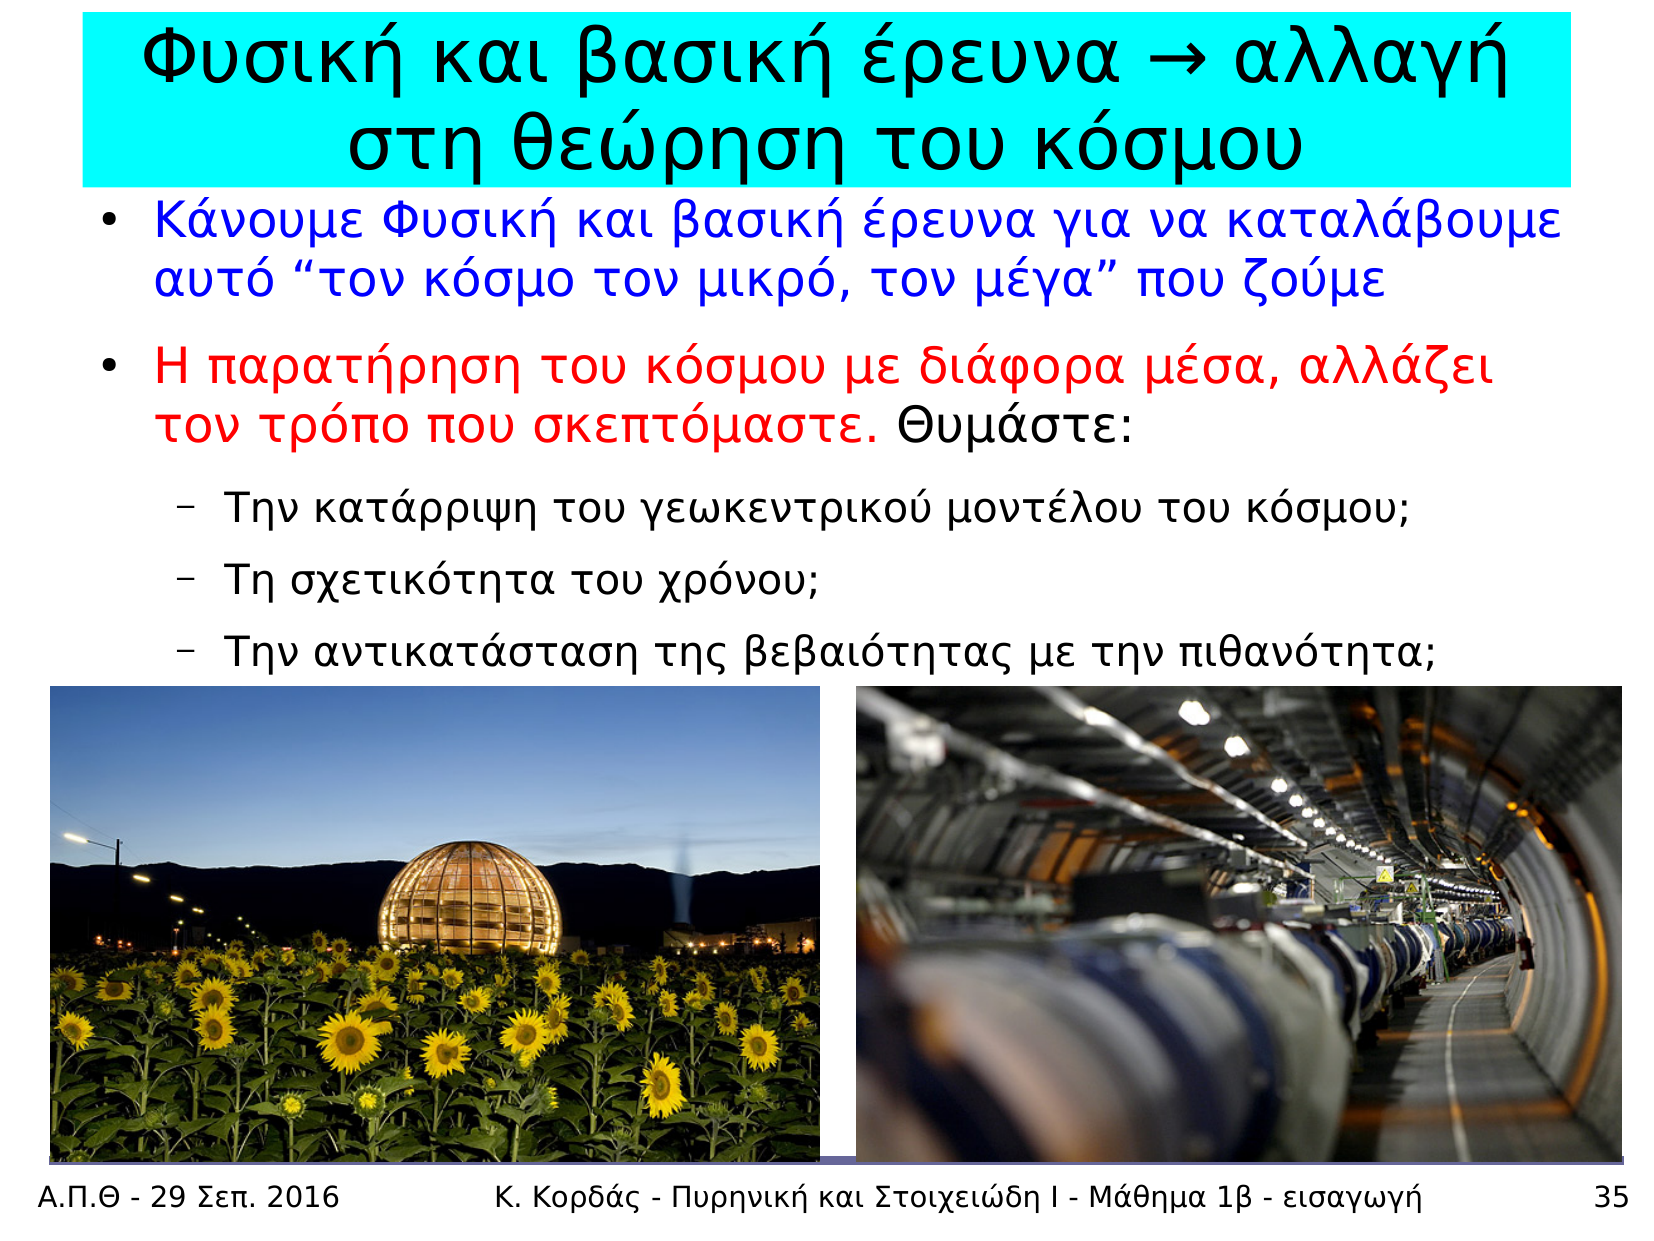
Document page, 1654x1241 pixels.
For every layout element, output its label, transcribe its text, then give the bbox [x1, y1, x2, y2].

title Φυσική και βασική έρευνα → αλλαγή στη θεώρηση του κόσμου [82, 12, 1571, 188]
picture [50, 686, 820, 1162]
list Κάνουμε Φυσική και βασική έρευνα για να καταλάβουμε αυτό “τον κόσμο τον μικρό, τον μέγα” που ζούμε Η παρατήρηση του κόσμου με διάφορα μέσα, αλλάζει τον τρόπο που σκεπτόμαστε. Θυμάστε: Την κατάρριψη του γεωκεντρικού μοντέλου του κόσμου; Τη σχετικότητα του χρόνου; Την αντικατάσταση της βεβαιότητας με την πιθανότητα; [82, 191, 1571, 1168]
picture [856, 686, 1622, 1162]
